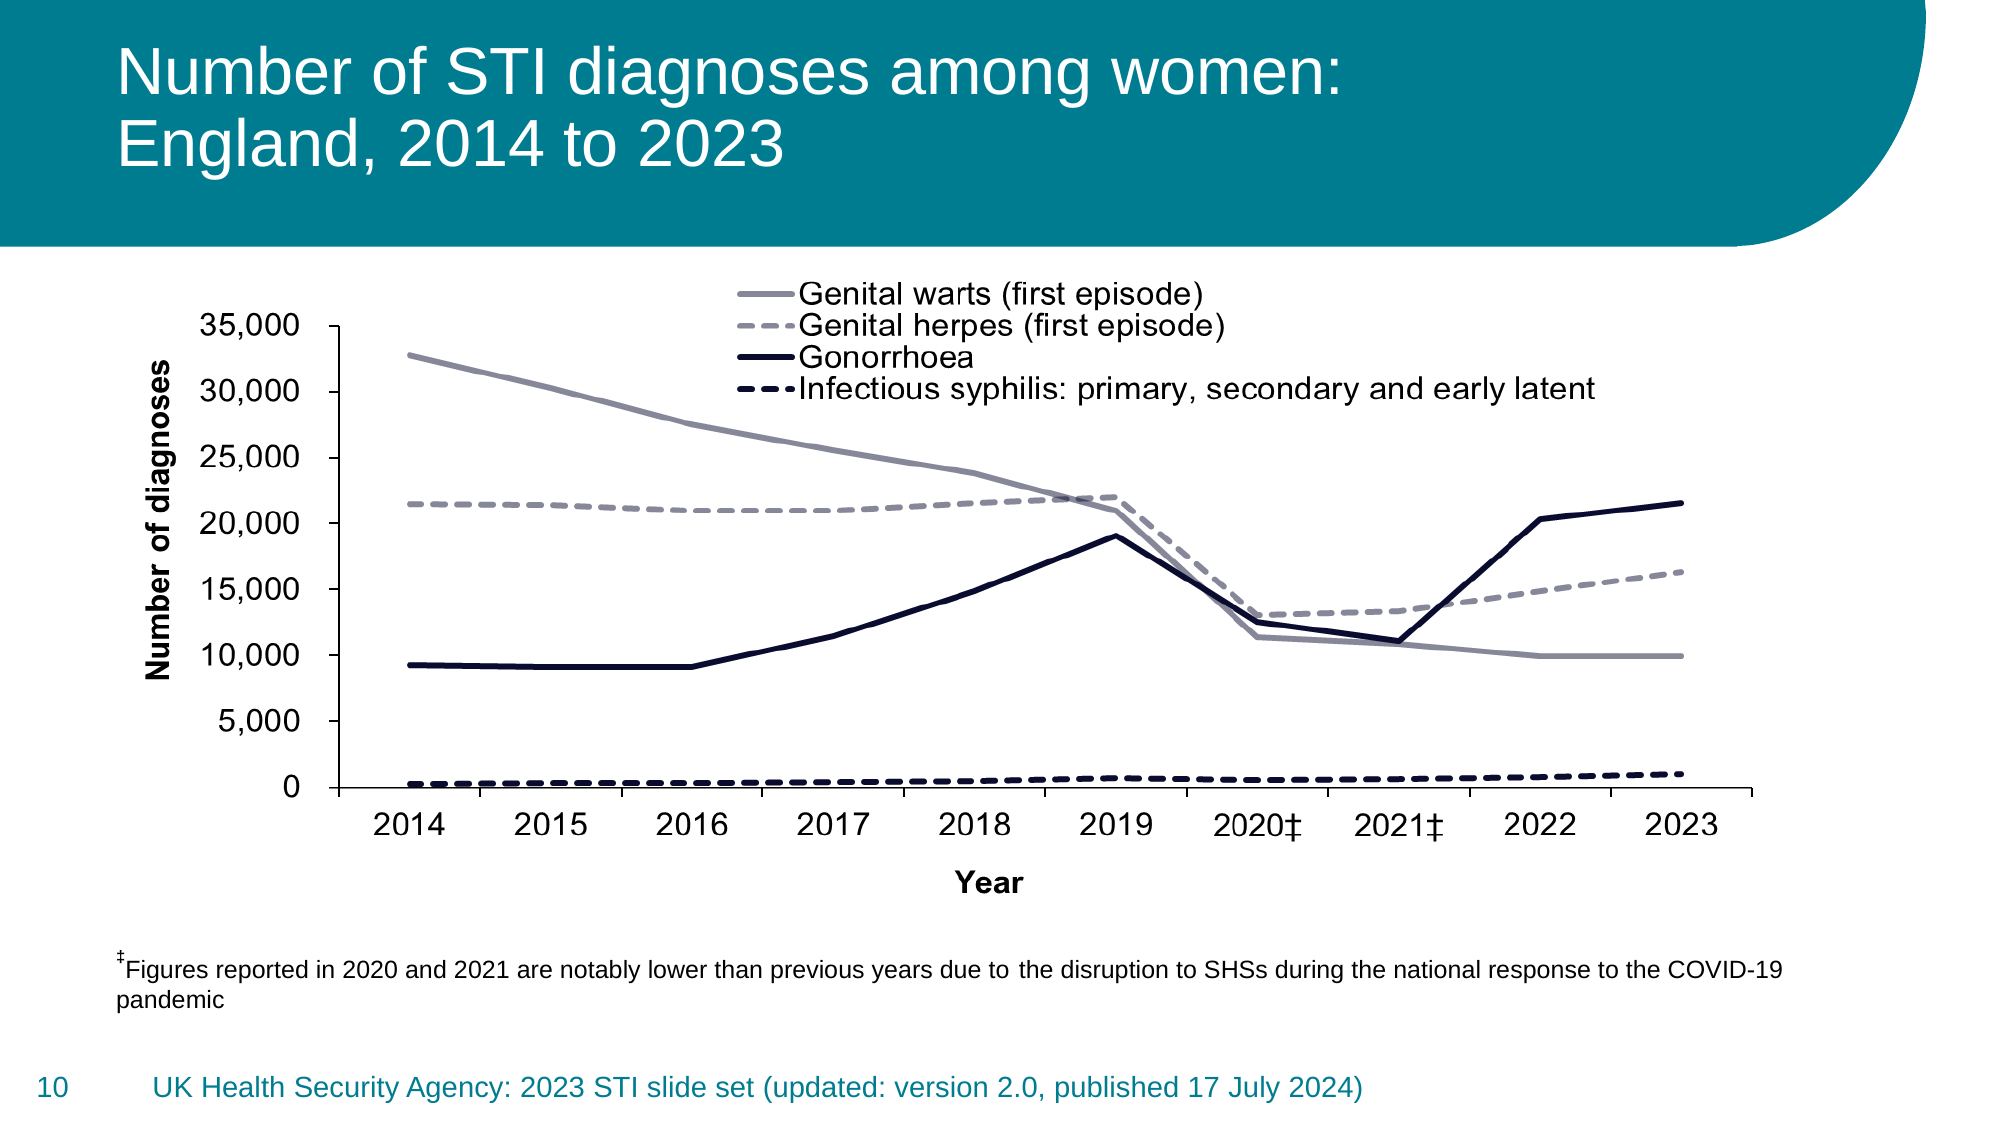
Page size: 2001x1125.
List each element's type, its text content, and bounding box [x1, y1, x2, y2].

text_box UK Health Security Agency: 2023 STI slide set (updated: version 2.0, published 17 July 2024) [137, 1056, 1780, 1116]
text_box [21, 1056, 120, 1117]
title Number of STI diagnoses among women: England, 2014 to 2023 [101, 29, 1747, 189]
picture [133, 260, 1784, 904]
text_box ‡Figures reported in 2020 and 2021 are notably lower than previous years due to the disruption to SHSs during the national response to the COVID-19 pandemic [101, 939, 1911, 1021]
